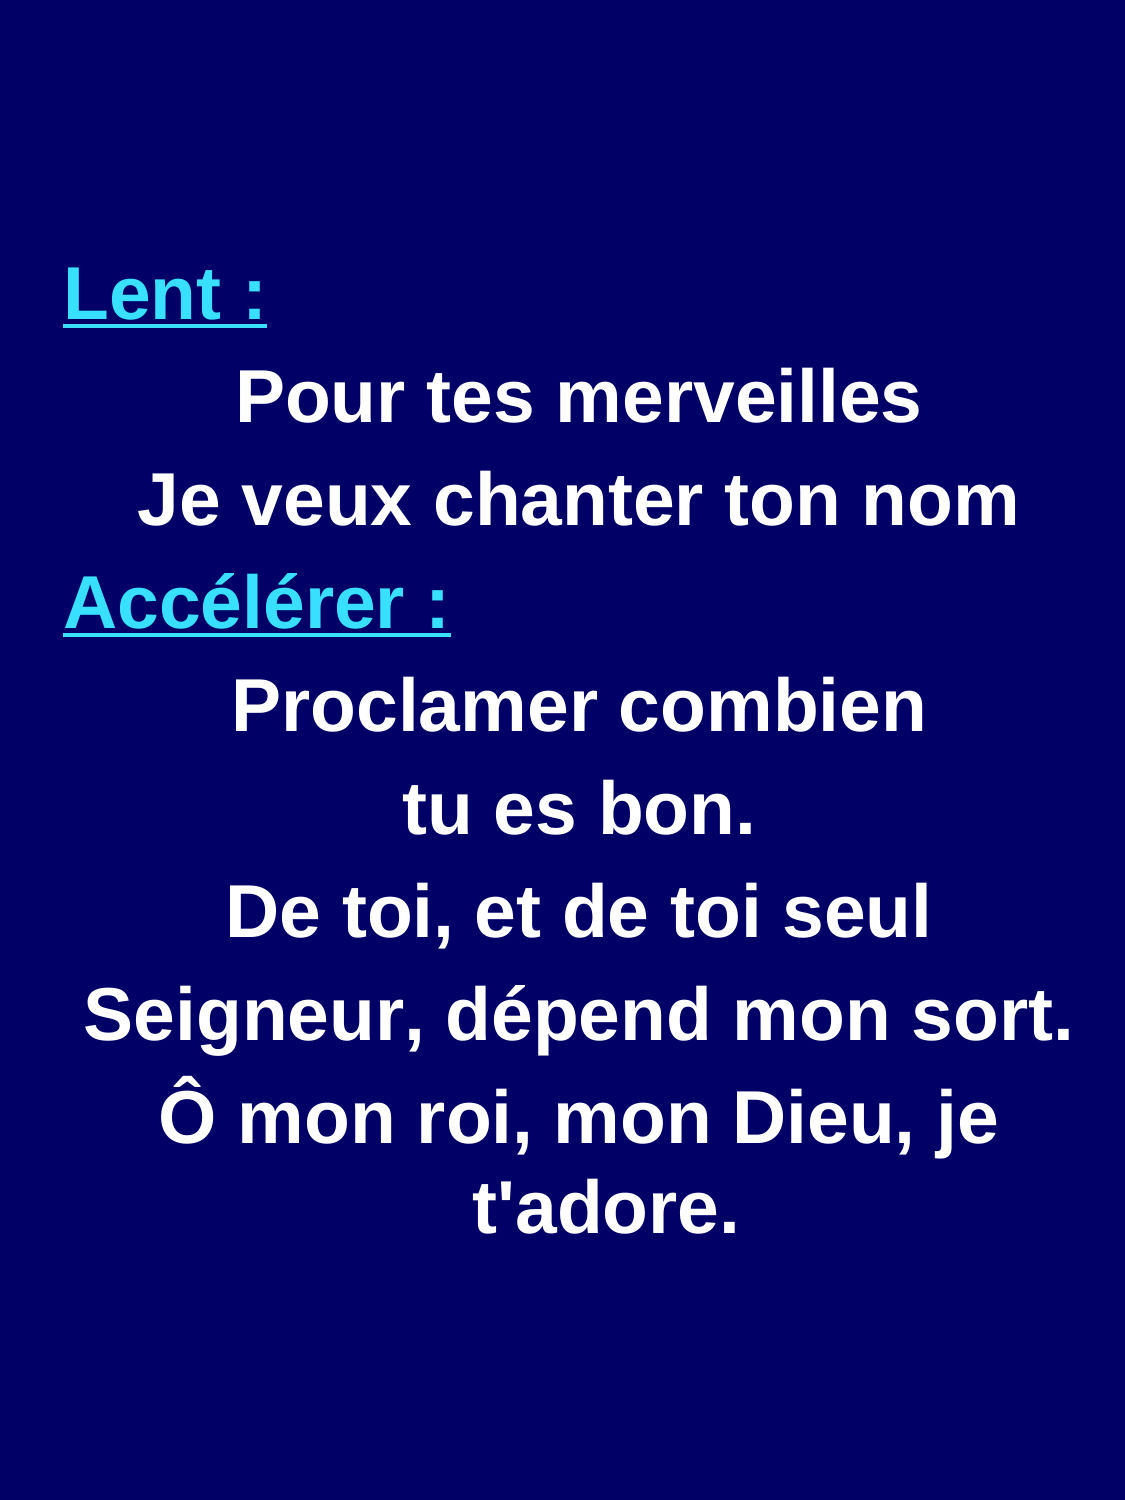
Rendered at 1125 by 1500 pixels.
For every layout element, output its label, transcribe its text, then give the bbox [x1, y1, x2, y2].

text_box Lent : Pour tes merveilles Je veux chanter ton nom Accélérer : Proclamer combien tu es bon. De toi, et de toi seul Seigneur, dépend mon sort. Ô mon roi, mon Dieu, je t'adore. [47, 91, 1111, 1335]
